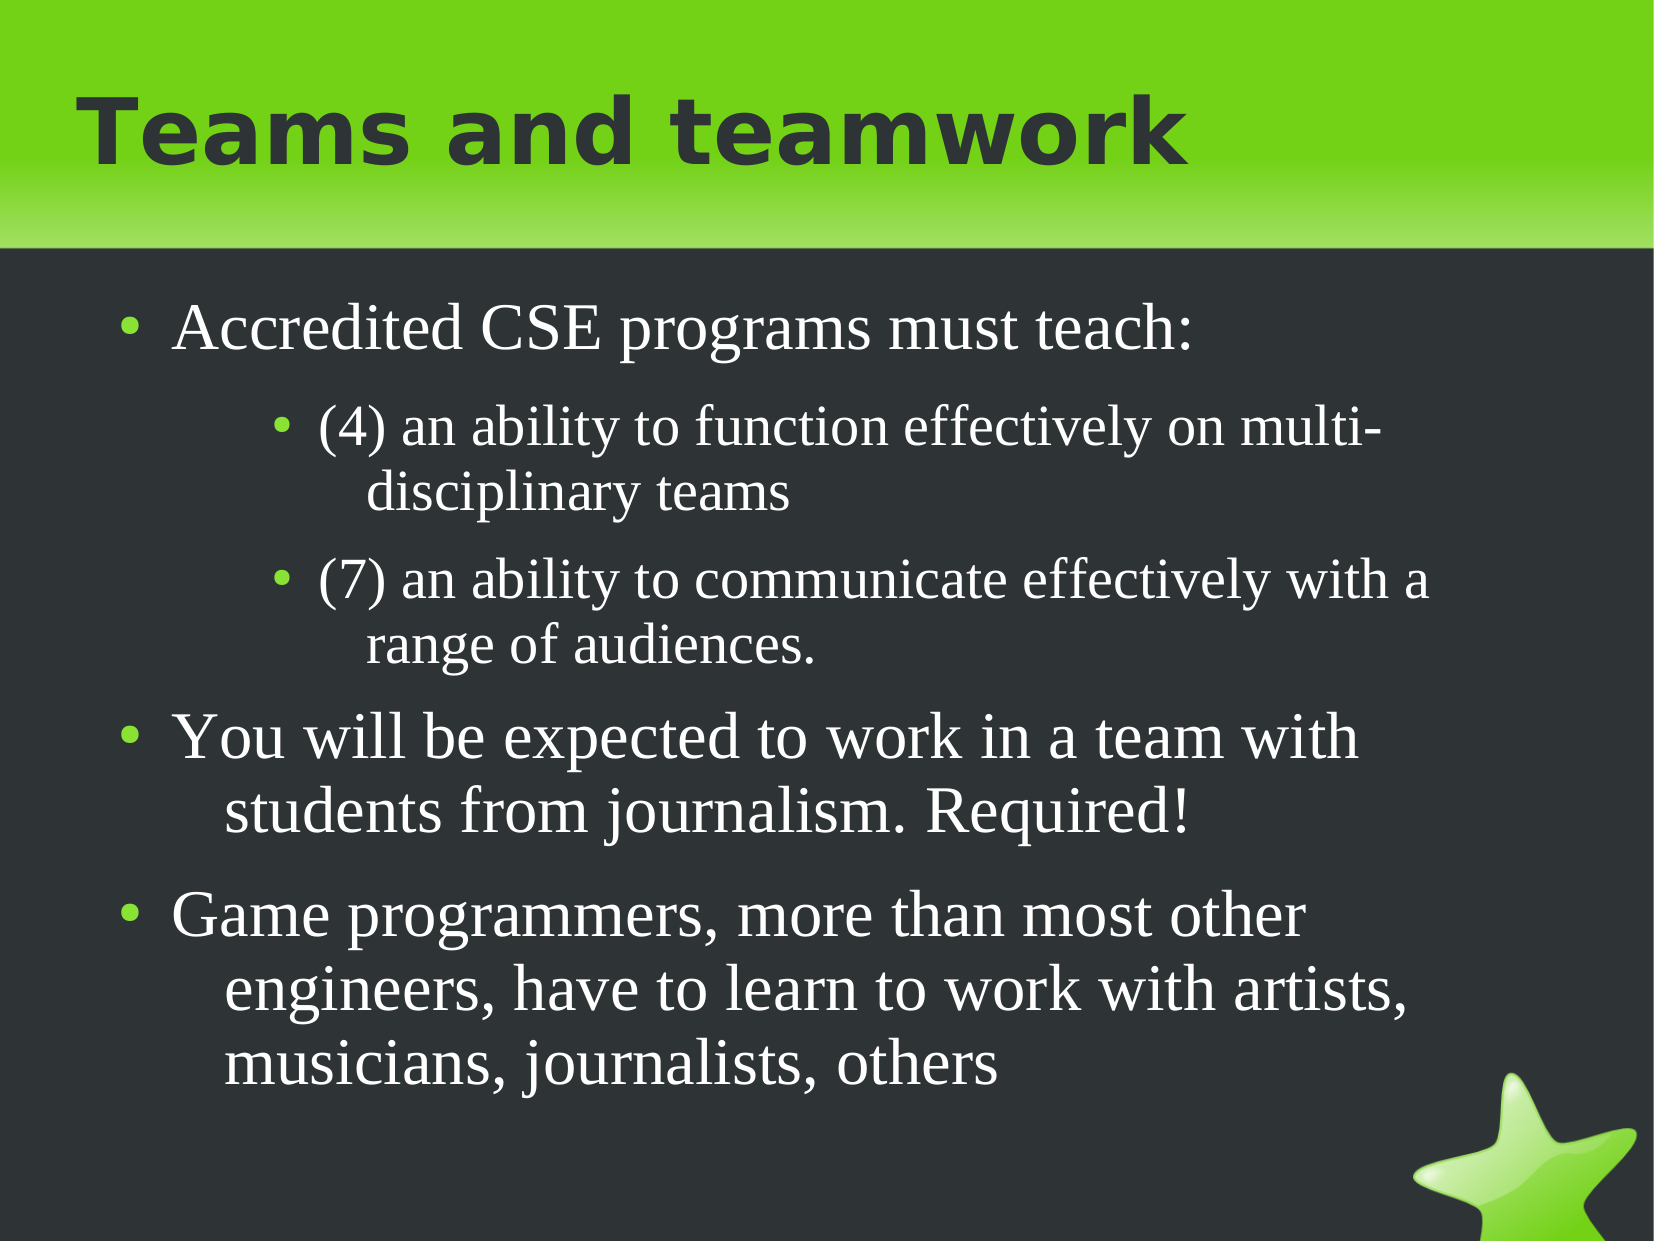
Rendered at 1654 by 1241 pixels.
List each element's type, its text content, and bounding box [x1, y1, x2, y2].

picture [0, 0, 1654, 1241]
title Teams and teamwork [76, 36, 1565, 229]
list Accredited CSE programs must teach: (4) an ability to function effectively on multi-disciplinary teams (7) an ability to communicate effectively with a range of audiences. You will be expected to work in a team with students from journalism. Required! Game programmers, more than most other engineers, have to learn to work with artists, musicians, journalists, others [82, 290, 1571, 1164]
